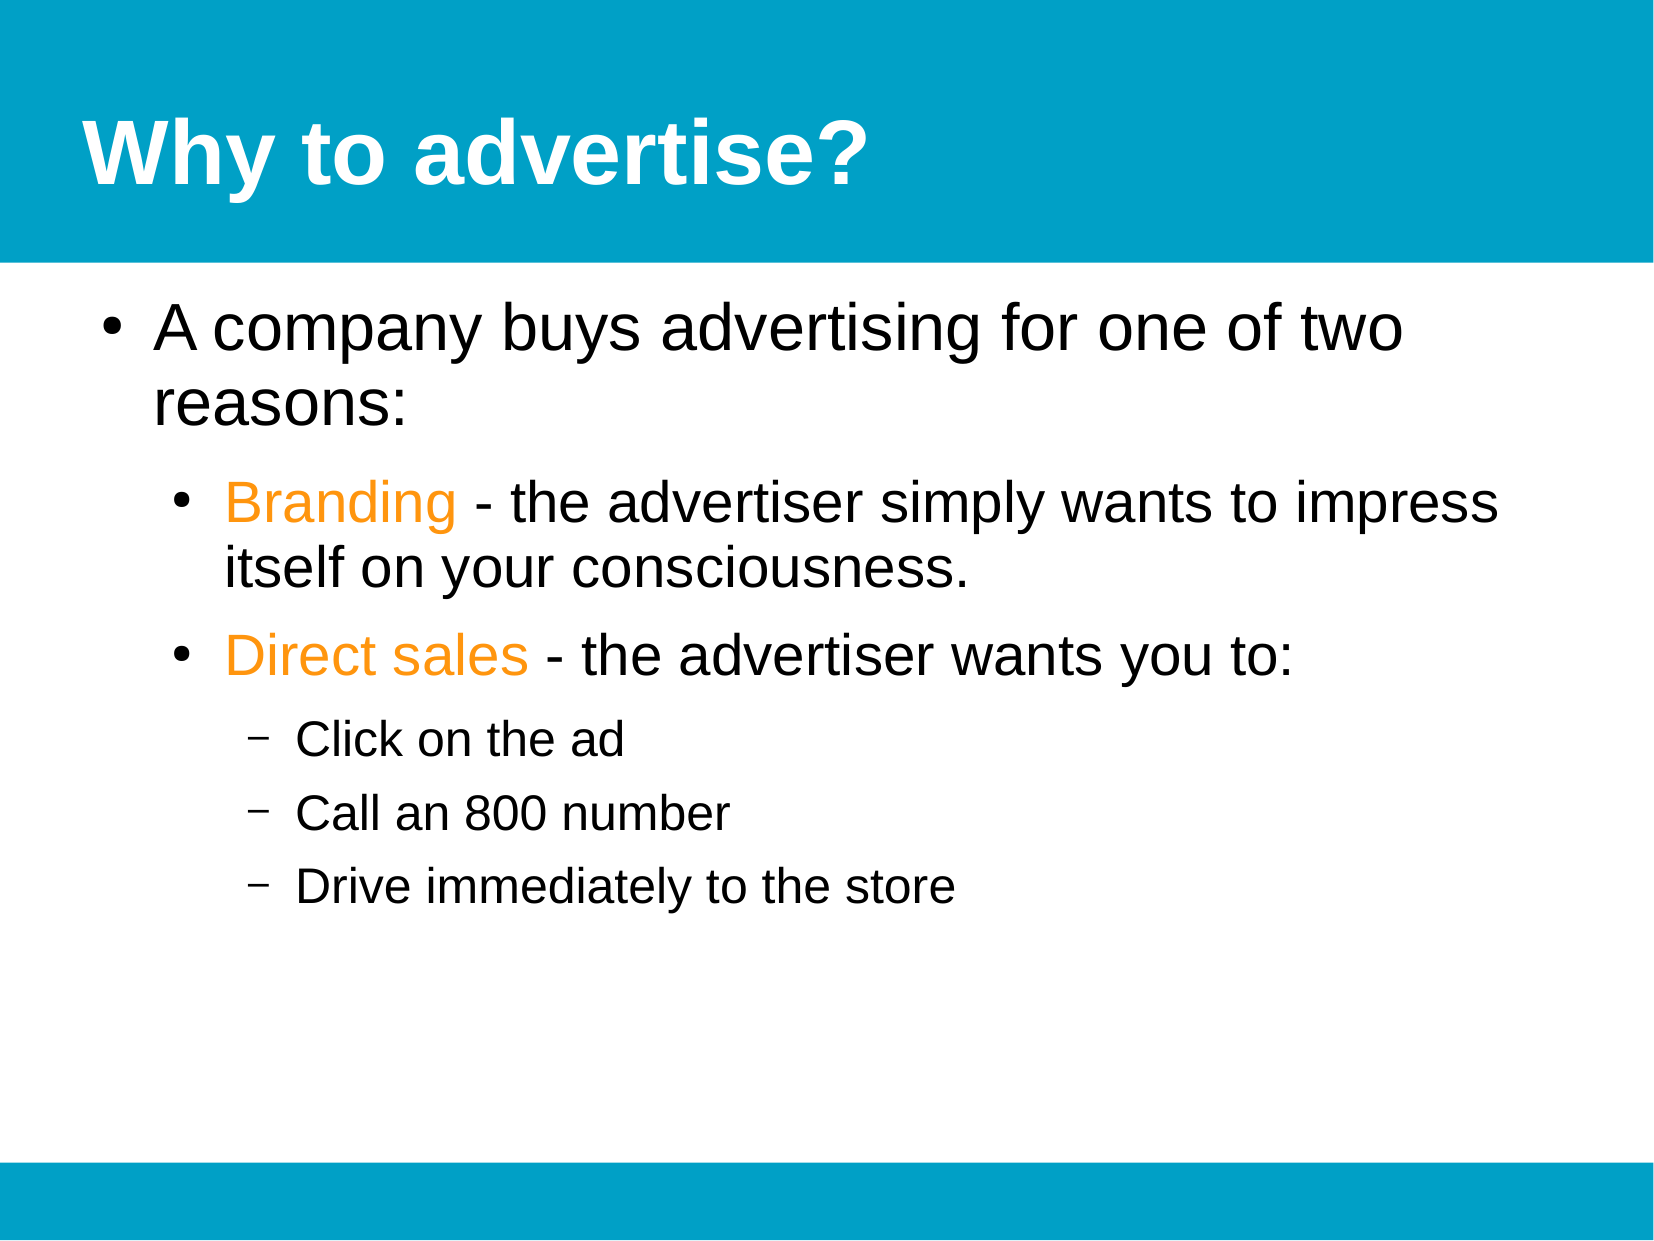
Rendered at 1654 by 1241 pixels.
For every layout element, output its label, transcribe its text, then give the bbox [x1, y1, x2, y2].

title Why to advertise? [82, 56, 1571, 250]
list A company buys advertising for one of two reasons: Branding - the advertiser simply wants to impress itself on your consciousness. Direct sales - the advertiser wants you to: Click on the ad Call an 800 number Drive immediately to the store [82, 290, 1571, 1094]
